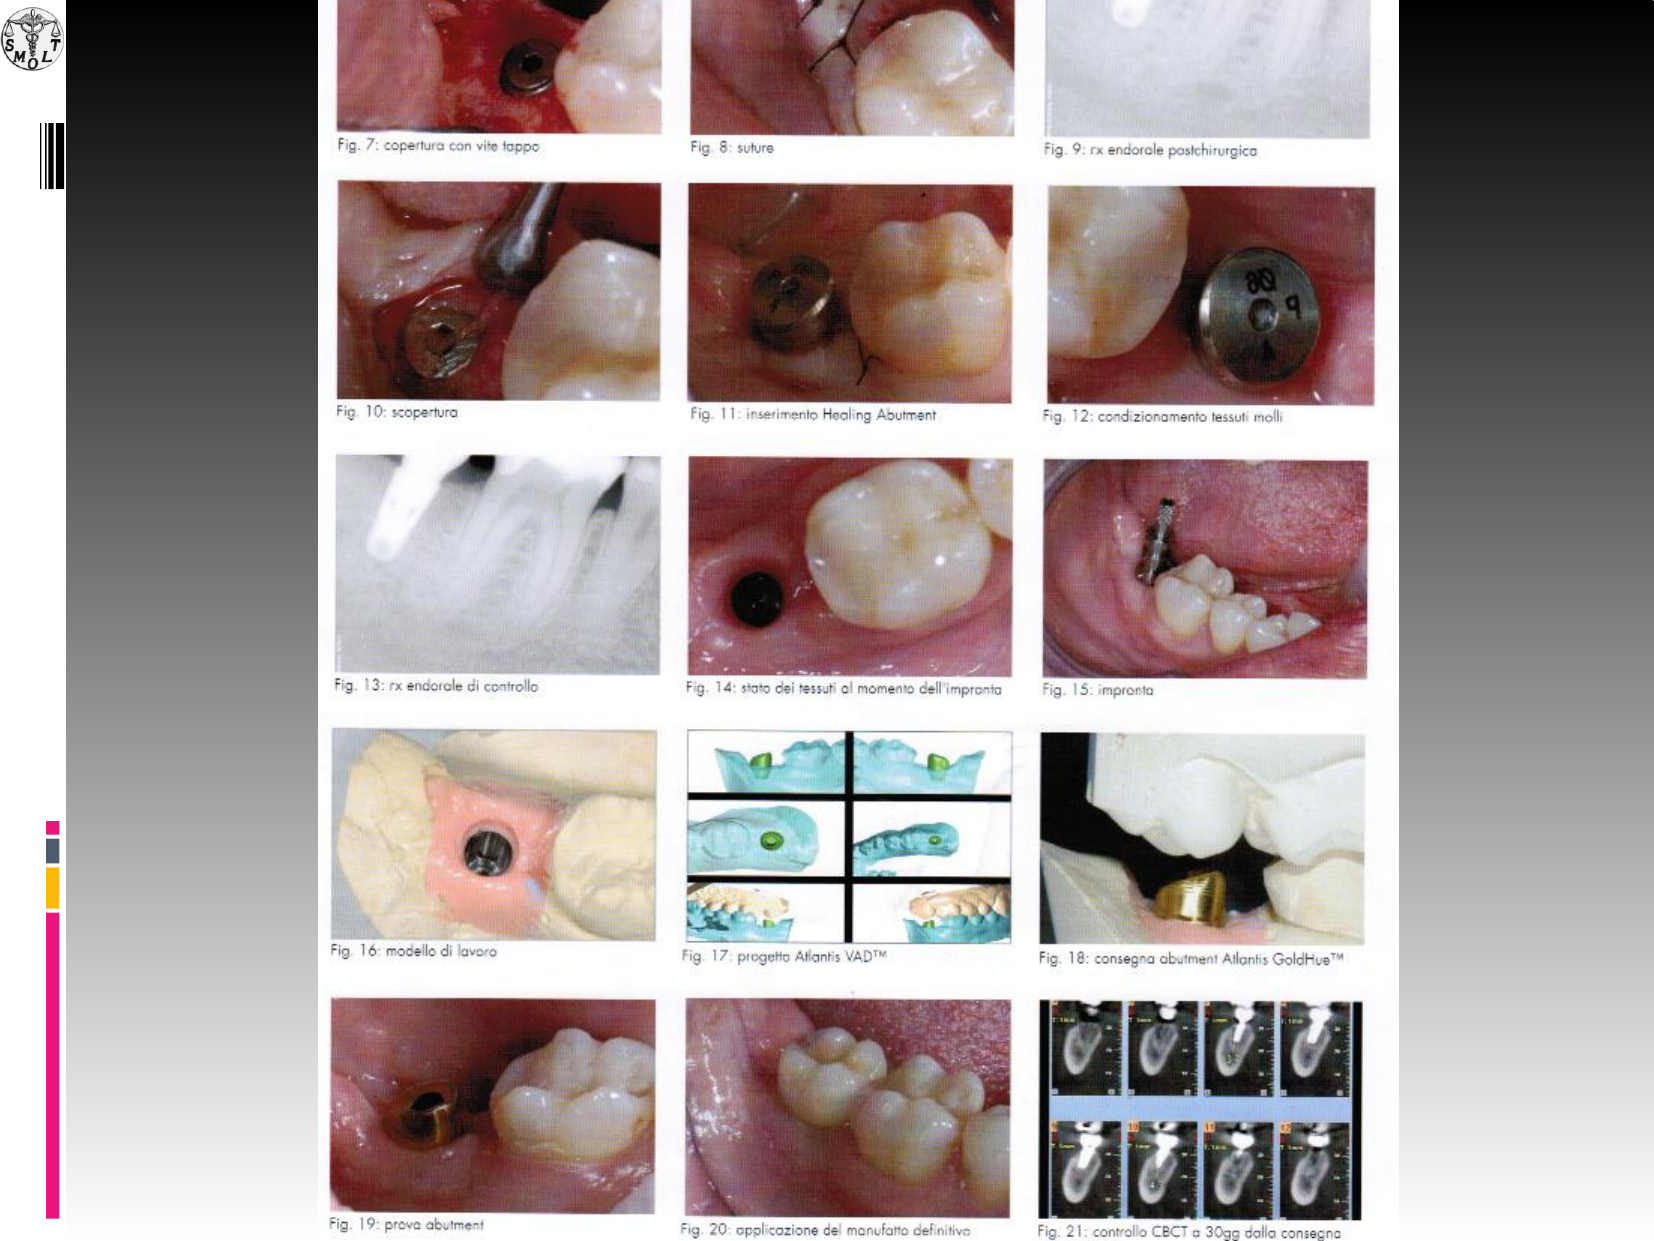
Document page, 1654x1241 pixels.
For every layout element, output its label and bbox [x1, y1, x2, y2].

picture [318, 0, 1399, 1241]
picture [0, 7, 64, 71]
